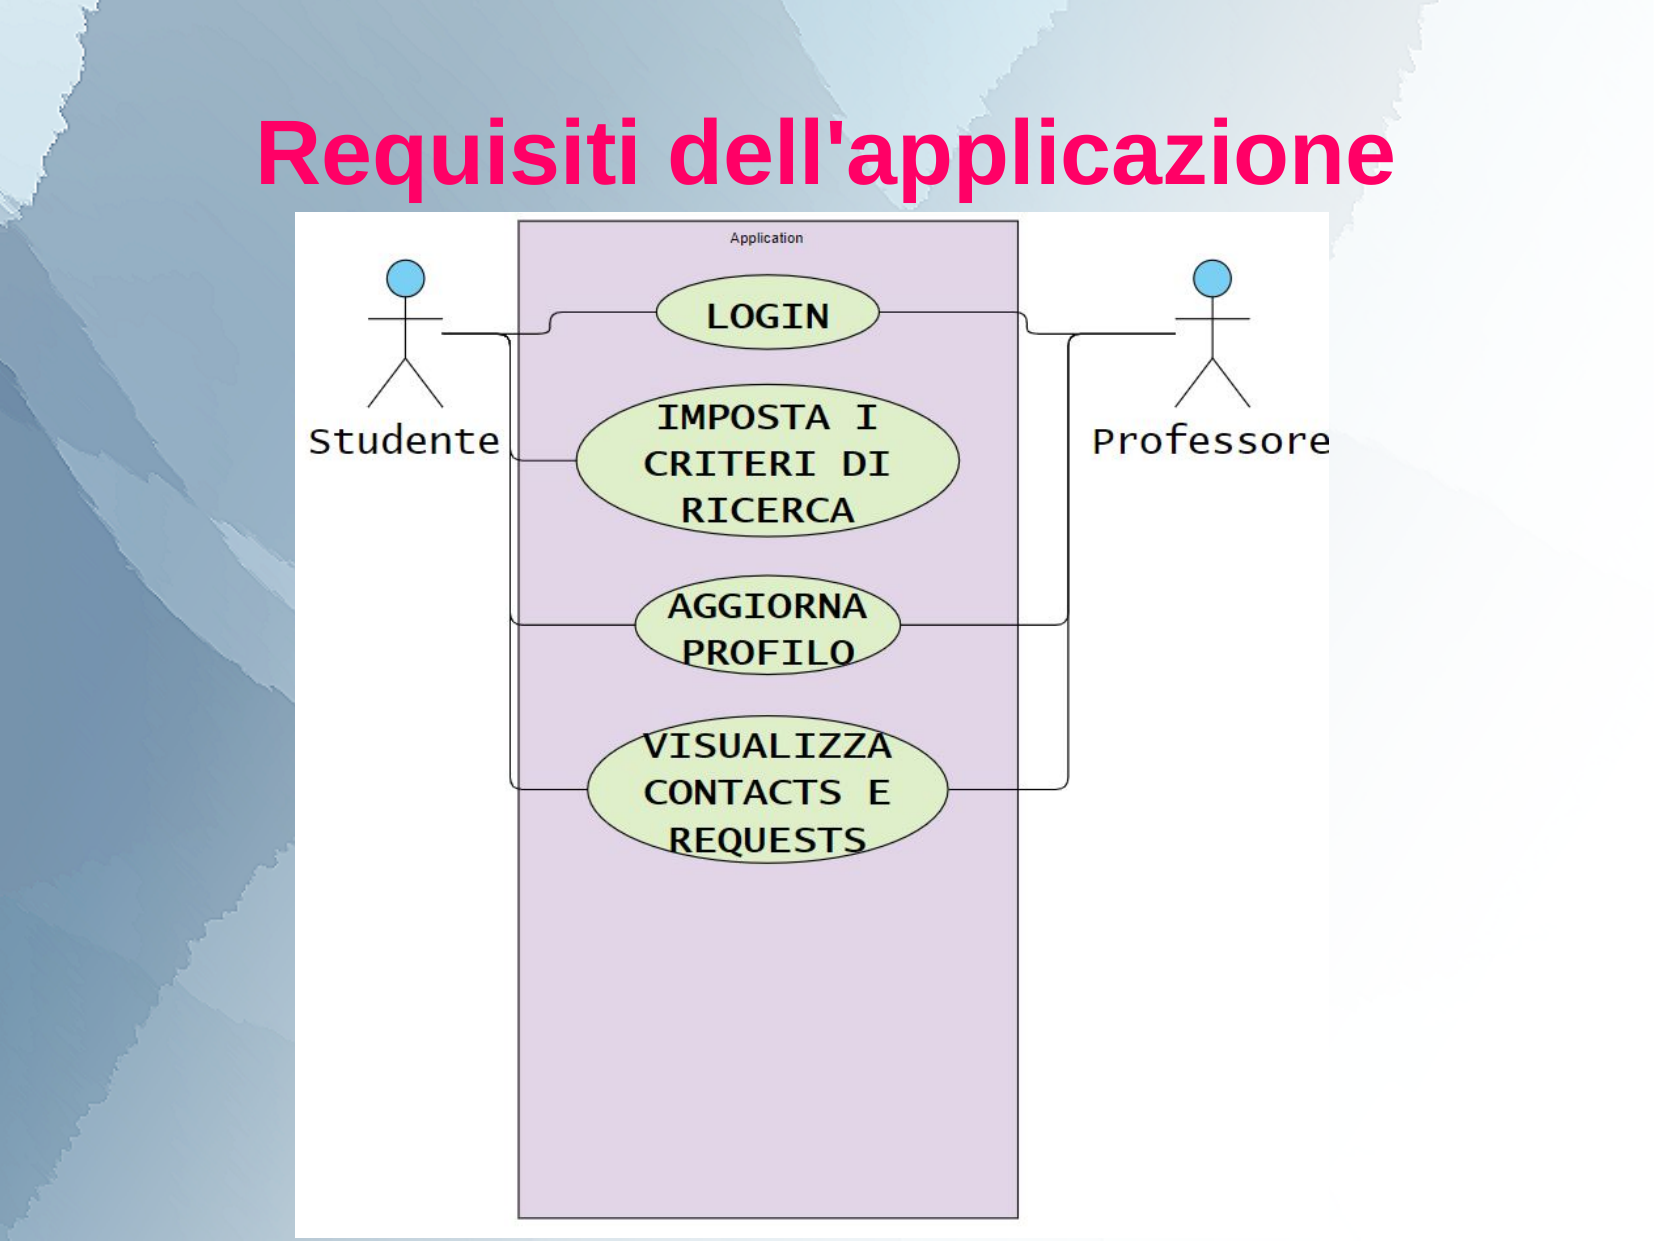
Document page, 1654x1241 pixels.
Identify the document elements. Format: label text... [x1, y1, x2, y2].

title Requisiti dell'applicazione [82, 49, 1571, 257]
picture [0, 0, 1654, 1241]
